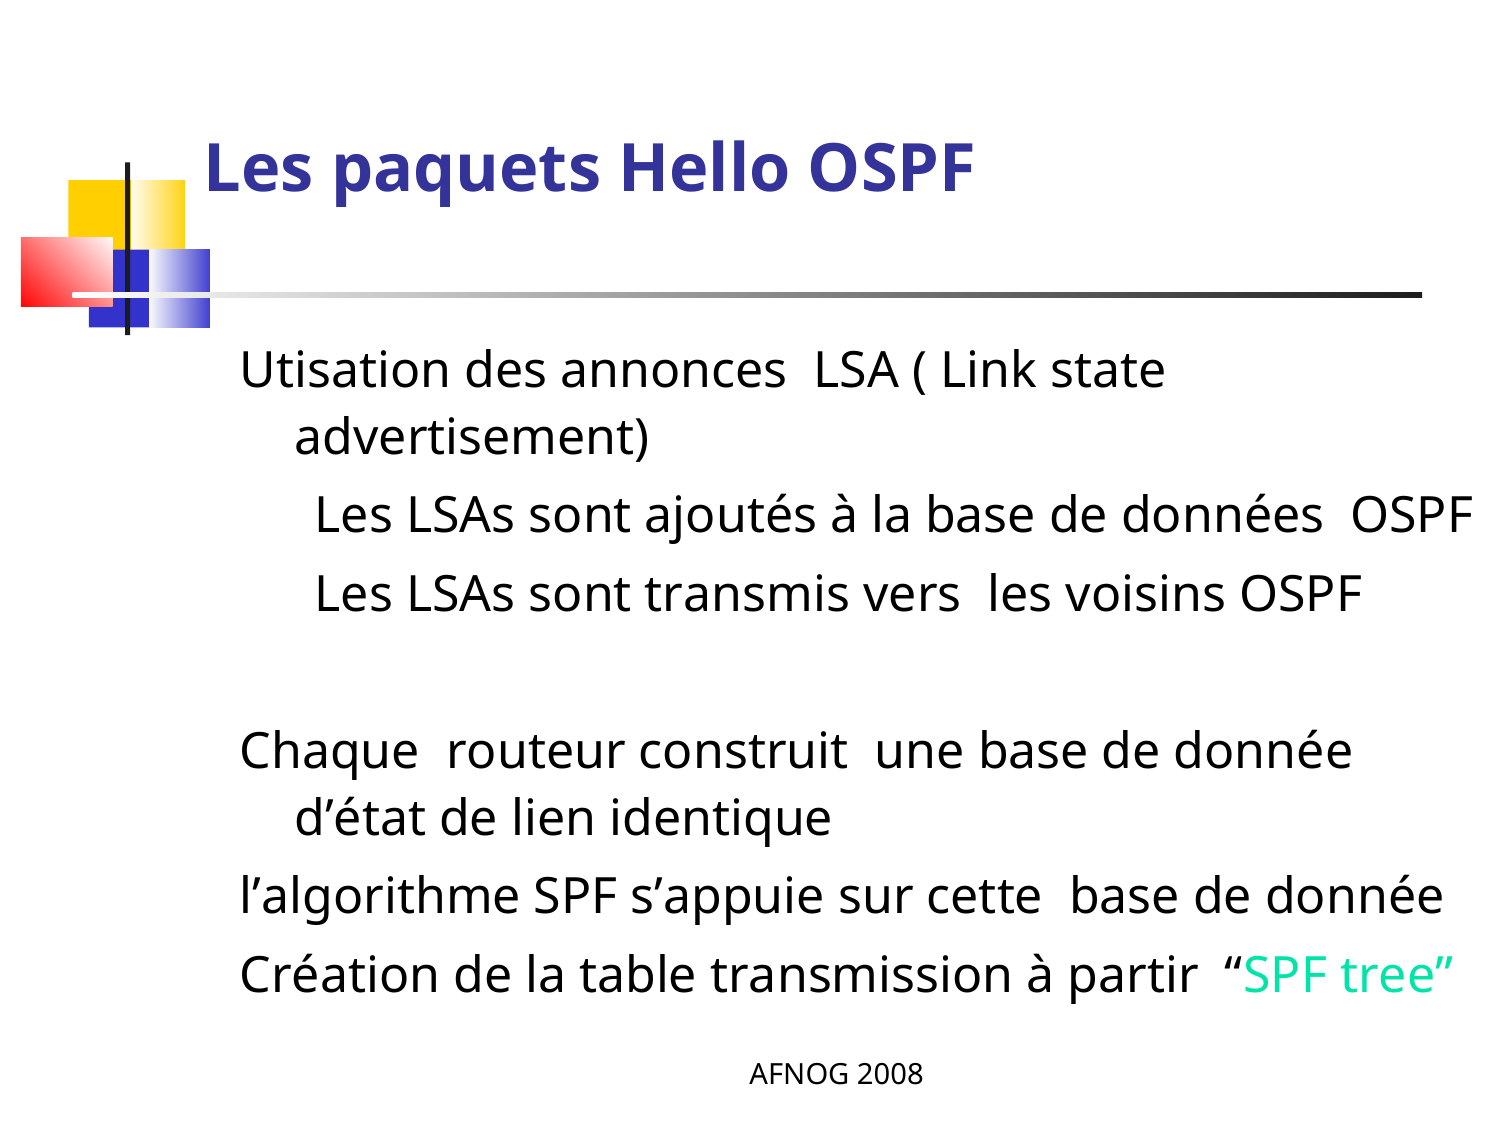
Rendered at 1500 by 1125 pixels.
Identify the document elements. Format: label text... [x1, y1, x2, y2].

list Utisation des annonces LSA ( Link state advertisement)‏ Les LSAs sont ajoutés à la base de données OSPF Les LSAs sont transmis vers les voisins OSPF Chaque routeur construit une base de donnée d’état de lien identique l’algorithme SPF s’appuie sur cette base de donnée Création de la table transmission à partir “SPF tree” [225, 326, 1500, 1125]
title Les paquets Hello OSPF [188, 34, 1377, 218]
